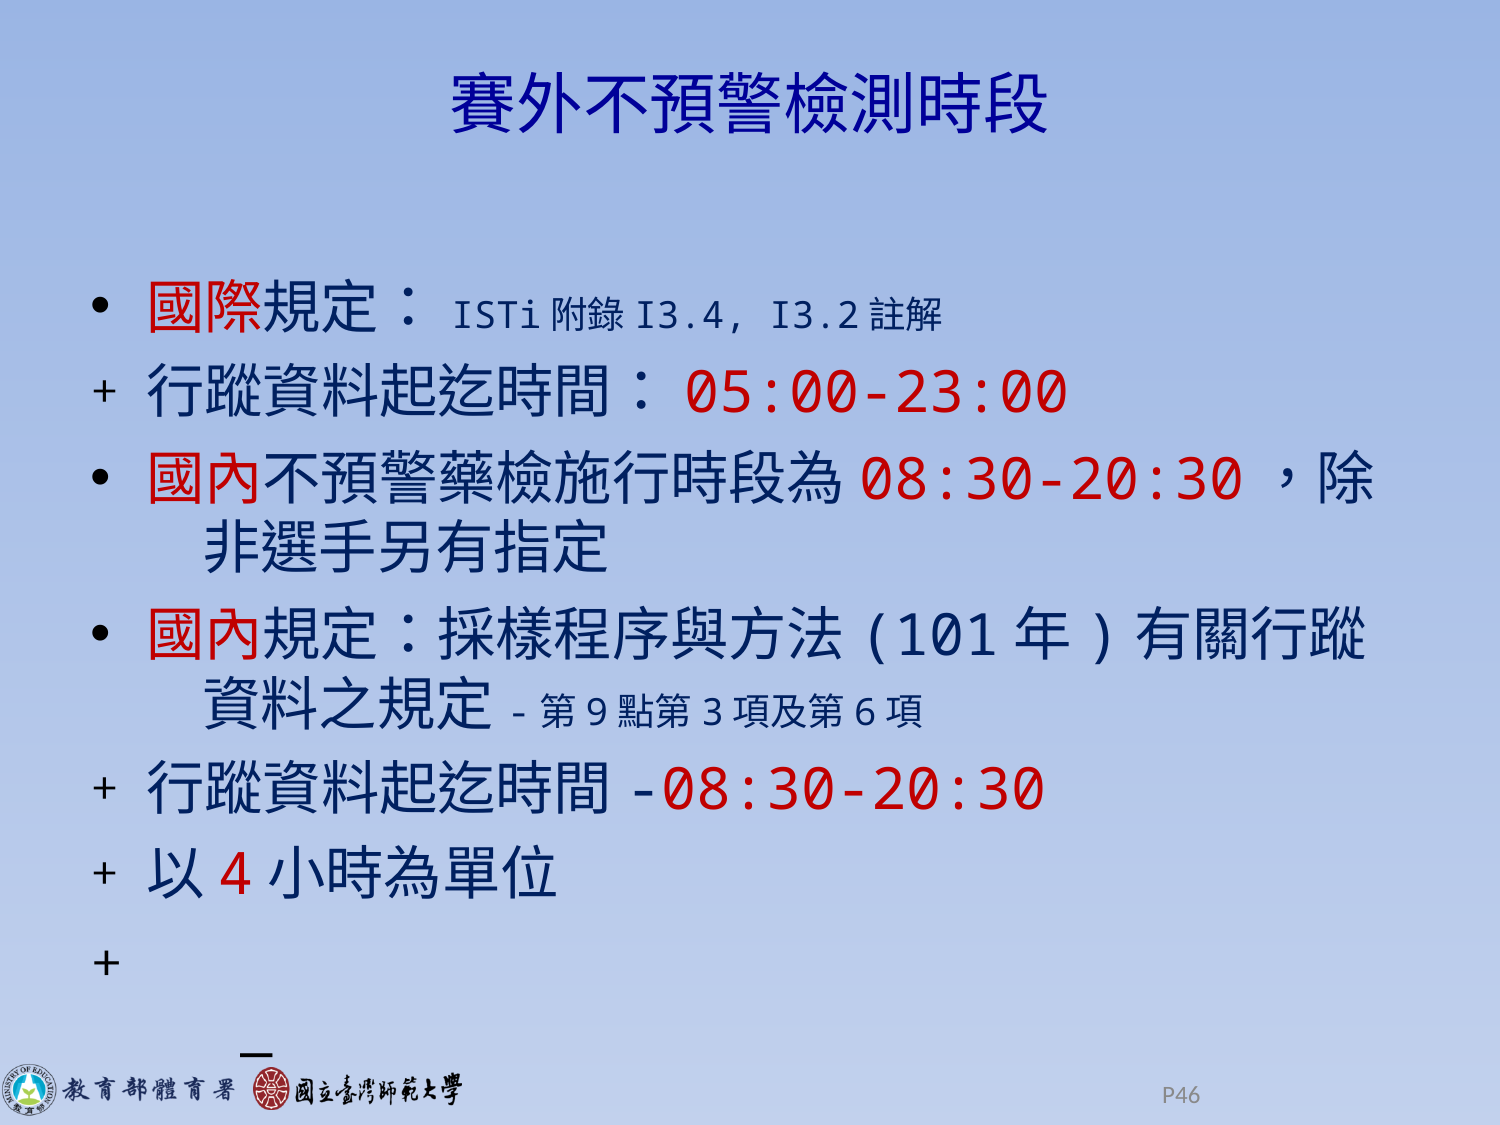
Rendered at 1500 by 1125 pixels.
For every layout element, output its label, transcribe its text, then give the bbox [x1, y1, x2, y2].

text_box P [1147, 1063, 1498, 1124]
list 國際規定：ISTi附錄I3.4, I3.2註解 行蹤資料起迄時間：05:00-23:00 國內不預警藥檢施行時段為08:30-20:30，除非選手另有指定 國內規定：採樣程序與方法(101年)有關行蹤資料之規定-第9點第3項及第6項 行蹤資料起迄時間-08:30-20:30 以4小時為單位 [75, 262, 1426, 1005]
title 賽外不預警檢測時段 [0, 54, 1500, 149]
